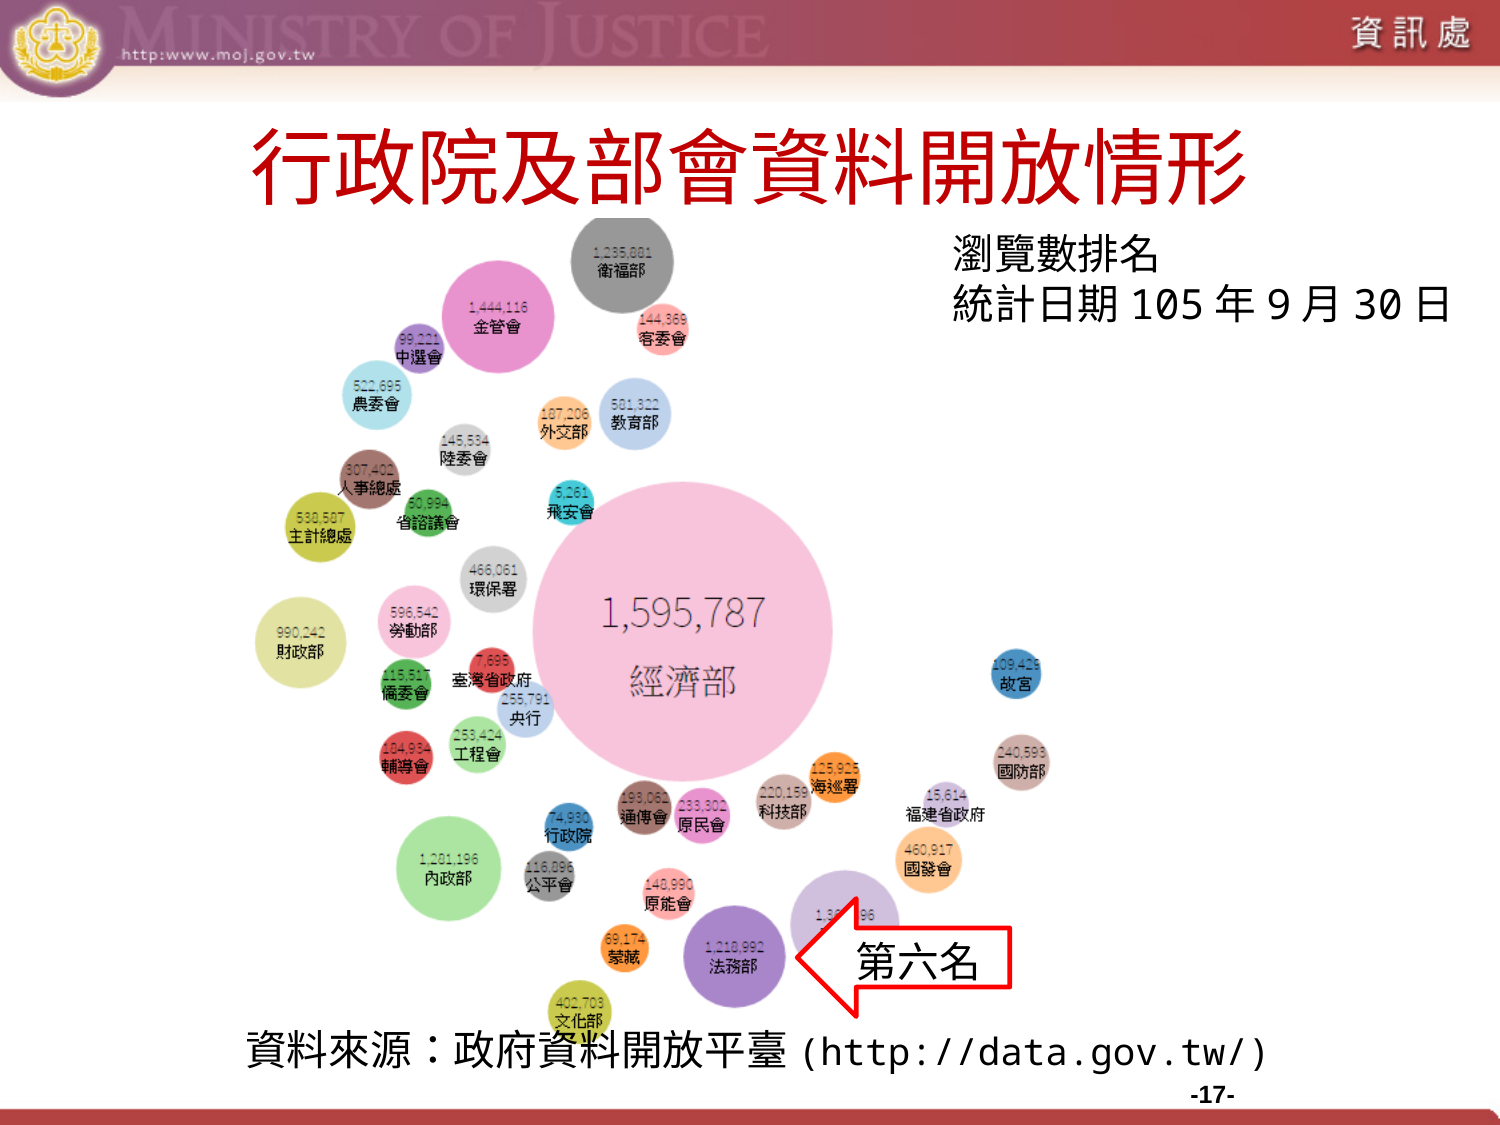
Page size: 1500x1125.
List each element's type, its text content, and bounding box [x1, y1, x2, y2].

text_box 瀏覽數排名 統計日期105年9月30日 [937, 219, 1389, 337]
text_box 第六名 [797, 898, 1010, 1016]
title 行政院及部會資料開放情形 [112, 90, 1388, 240]
picture [230, 240, 1117, 1016]
text_box 資料來源：政府資料開放平臺(http://data.gov.tw/) [230, 1016, 1206, 1083]
text_box -17- [1175, 1070, 1488, 1109]
